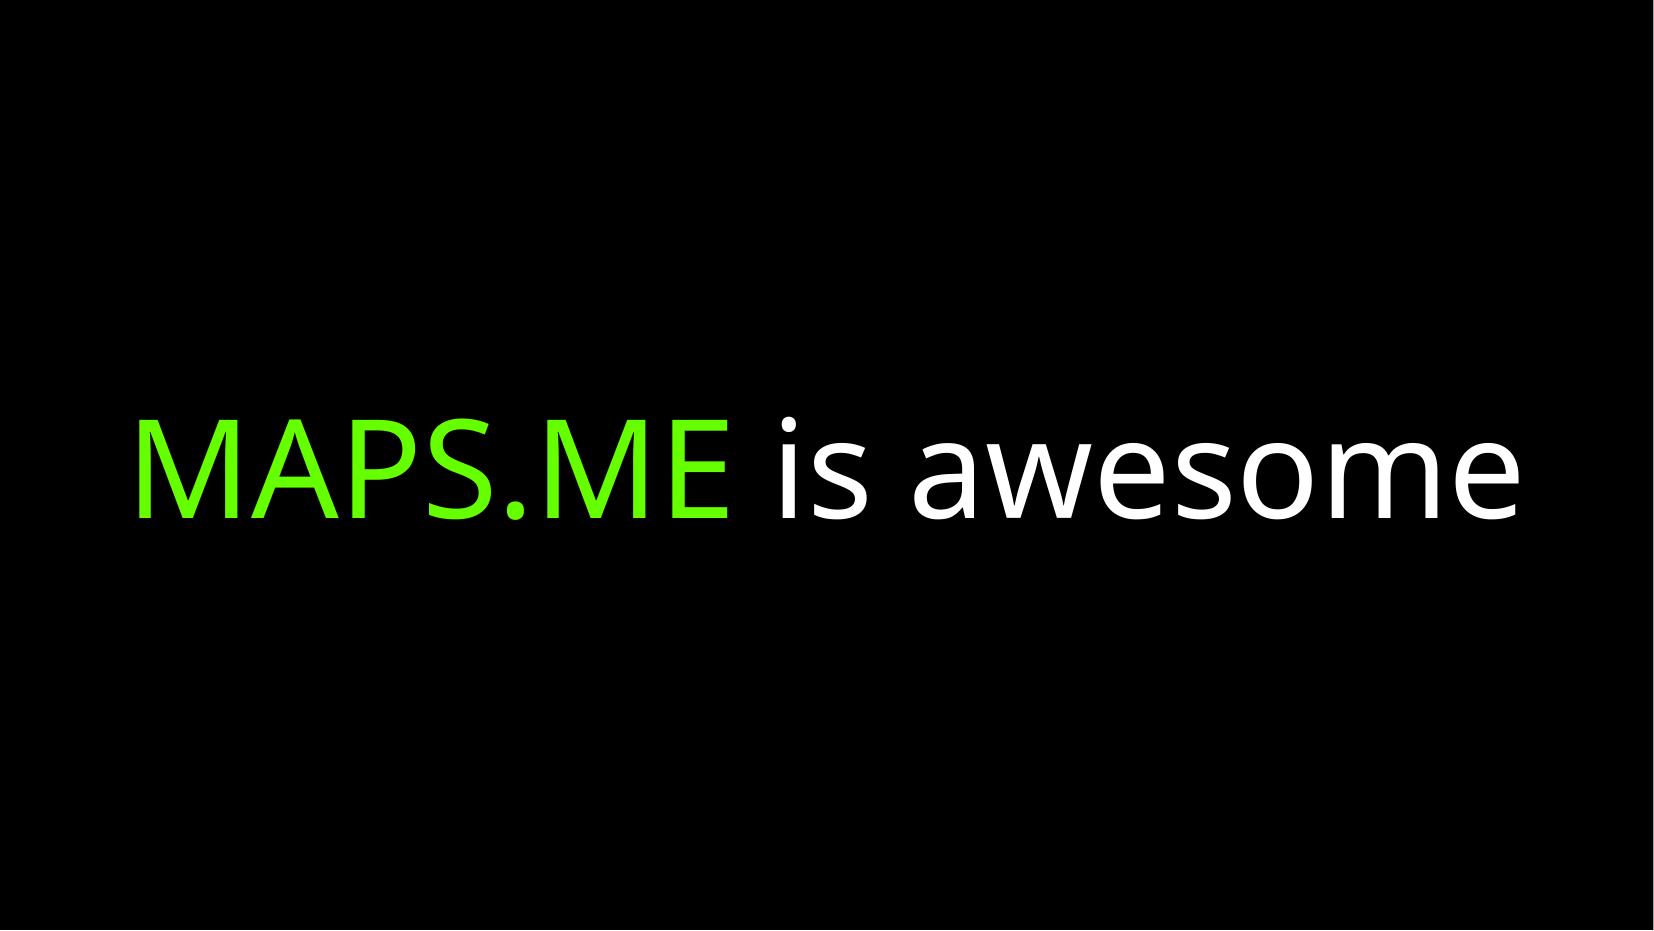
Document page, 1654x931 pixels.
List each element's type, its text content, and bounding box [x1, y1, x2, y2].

subtitle MAPS.ME is awesome [82, 105, 1571, 826]
